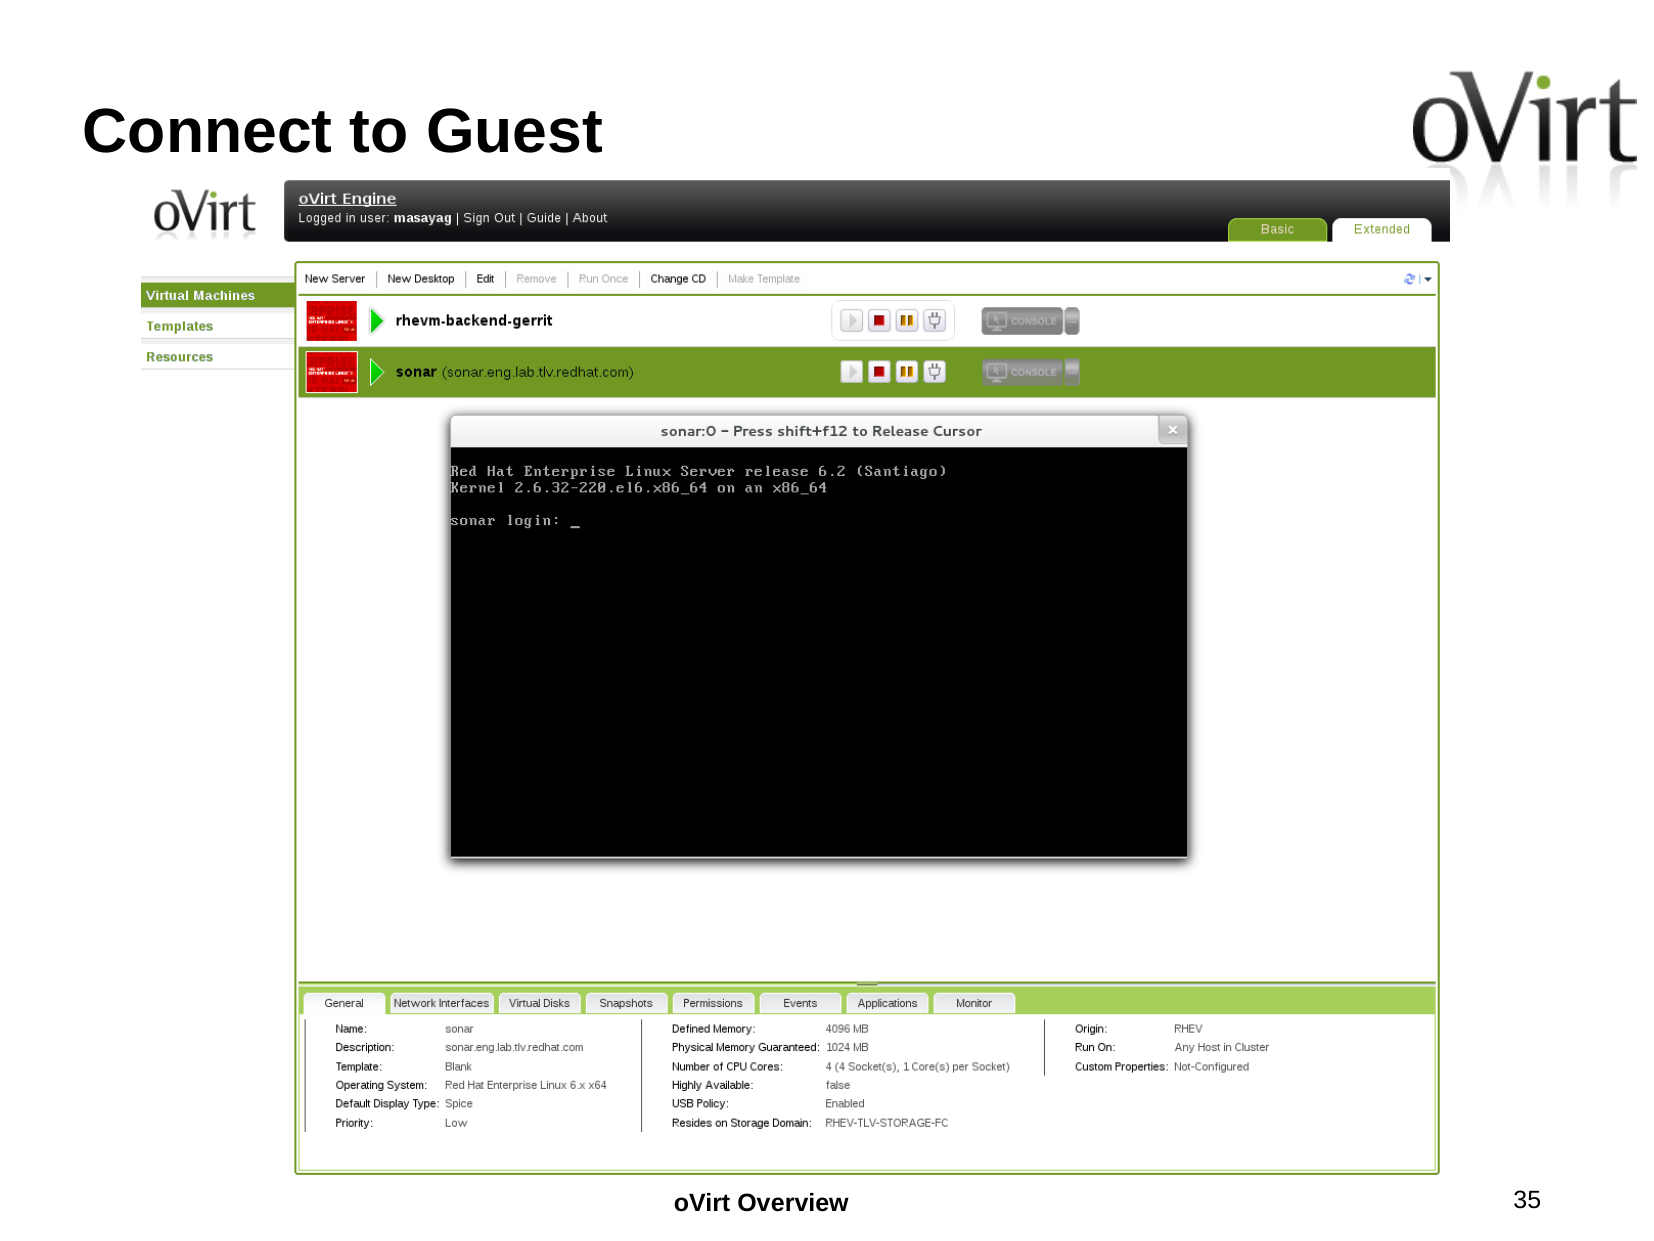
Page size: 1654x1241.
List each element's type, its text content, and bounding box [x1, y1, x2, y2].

picture [141, 168, 1450, 1179]
title Connect to Guest [82, 37, 1571, 226]
picture [1571, 63, 1637, 212]
